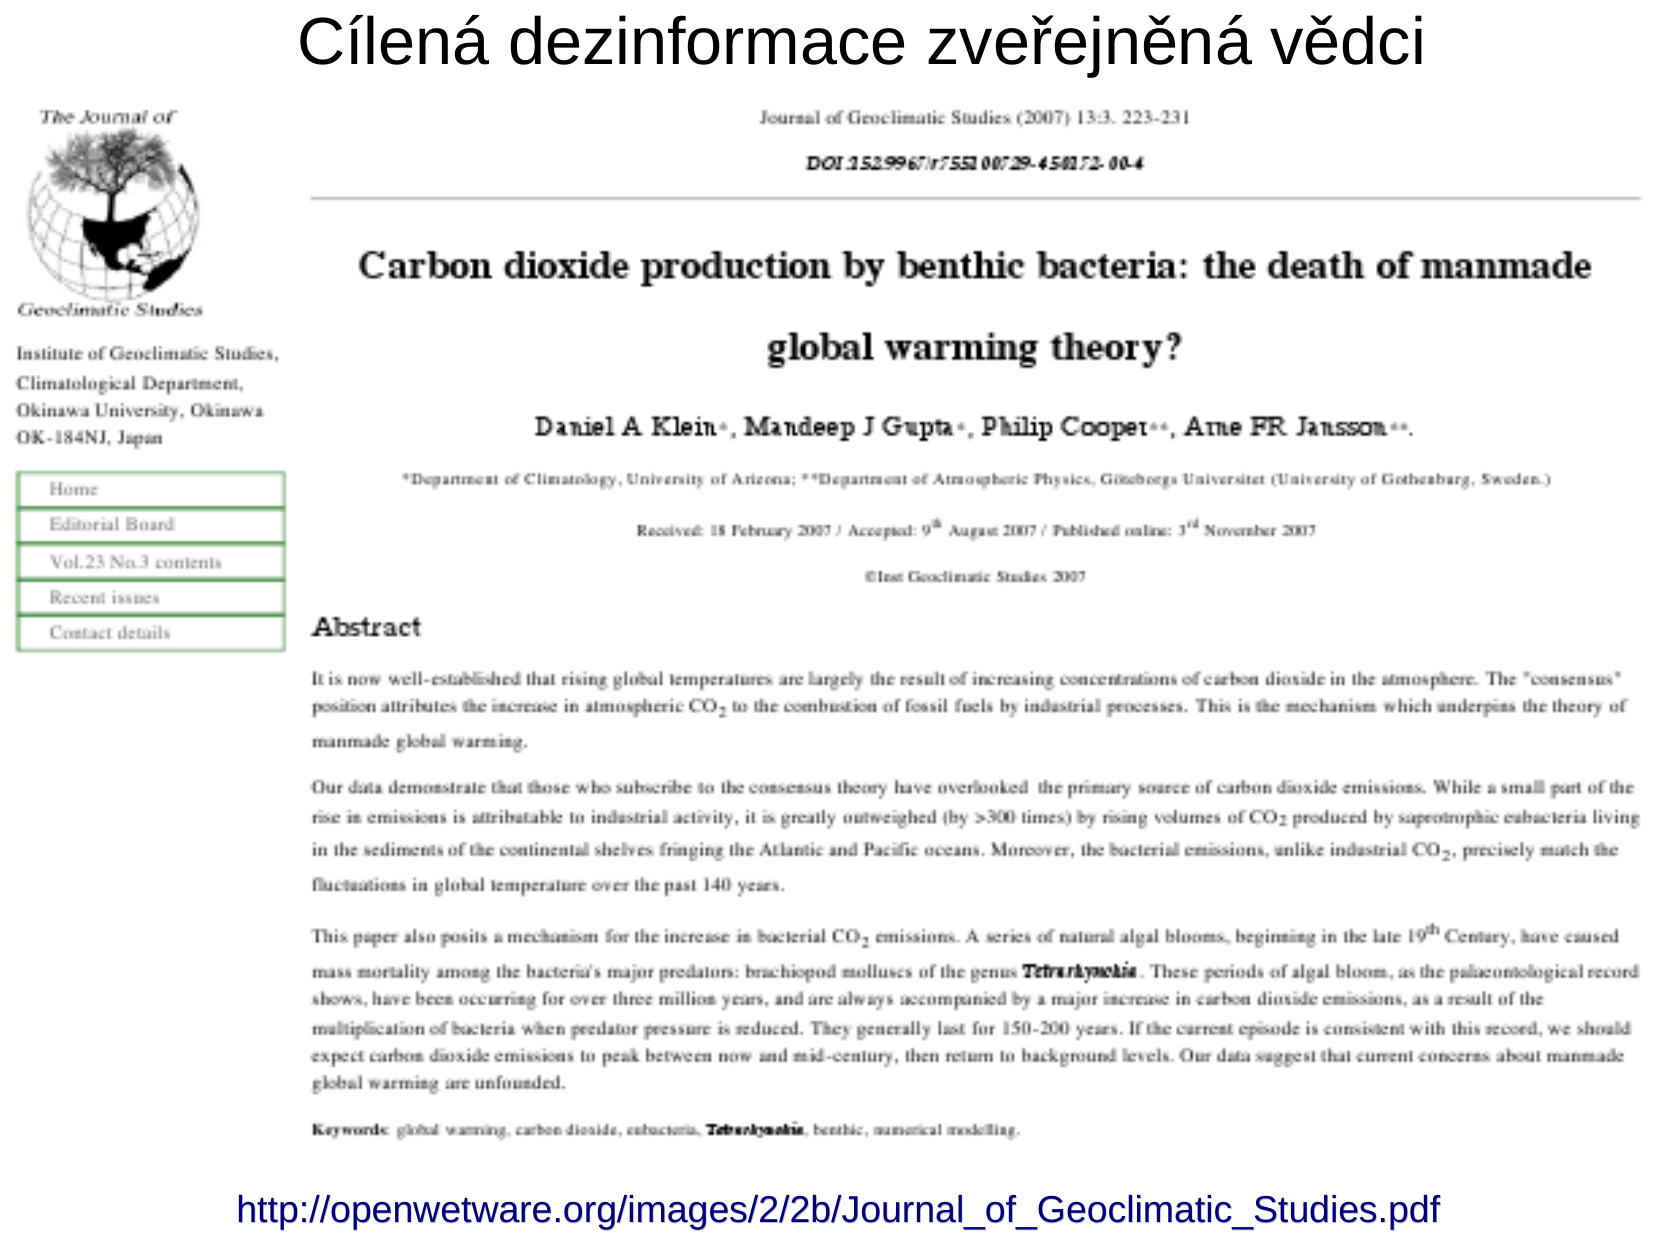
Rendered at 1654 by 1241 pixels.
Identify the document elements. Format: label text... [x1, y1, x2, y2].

picture [0, 84, 1654, 1152]
text_box http://openwetware.org/images/2/2b/Journal_of_Geoclimatic_Studies.pdf [221, 1181, 1506, 1241]
text_box Cílená dezinformace zveřejněná vědci [118, 0, 1607, 89]
